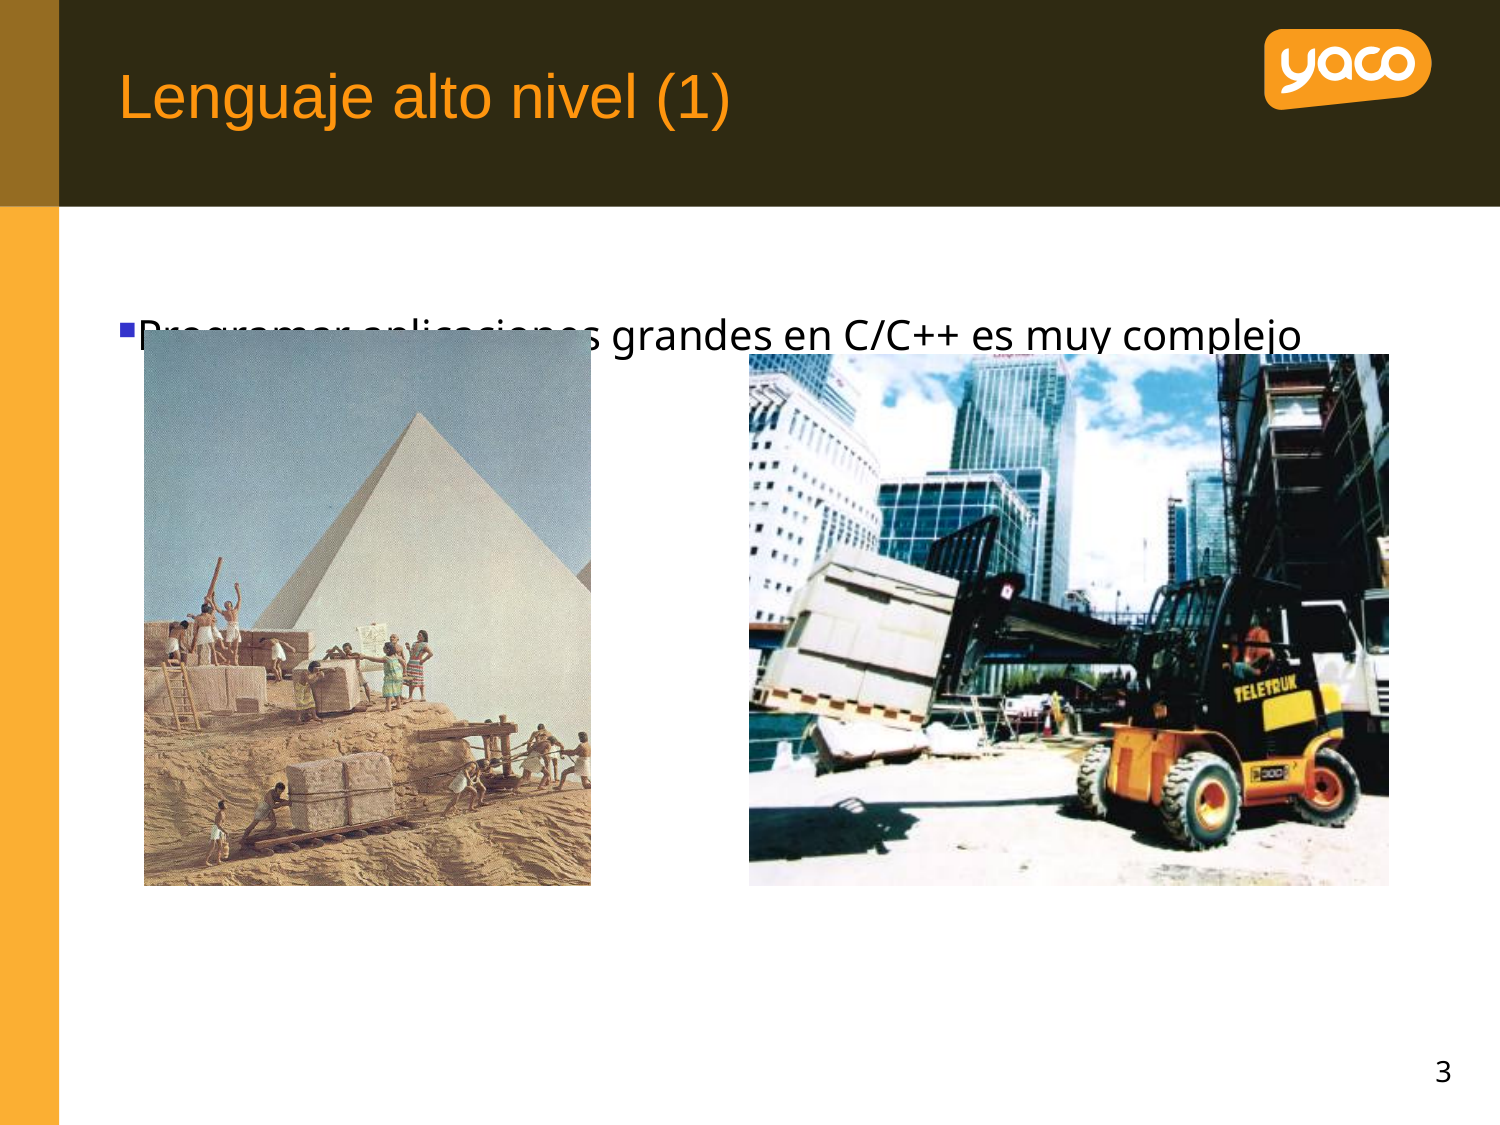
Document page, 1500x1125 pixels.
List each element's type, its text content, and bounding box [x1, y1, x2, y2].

subtitle Programar aplicaciones grandes en C/C++ es muy complejo [118, 224, 1447, 387]
title Lenguaje alto nivel (1) [118, 5, 1169, 193]
picture [1263, 29, 1433, 110]
picture [749, 354, 1389, 886]
picture [144, 330, 591, 886]
